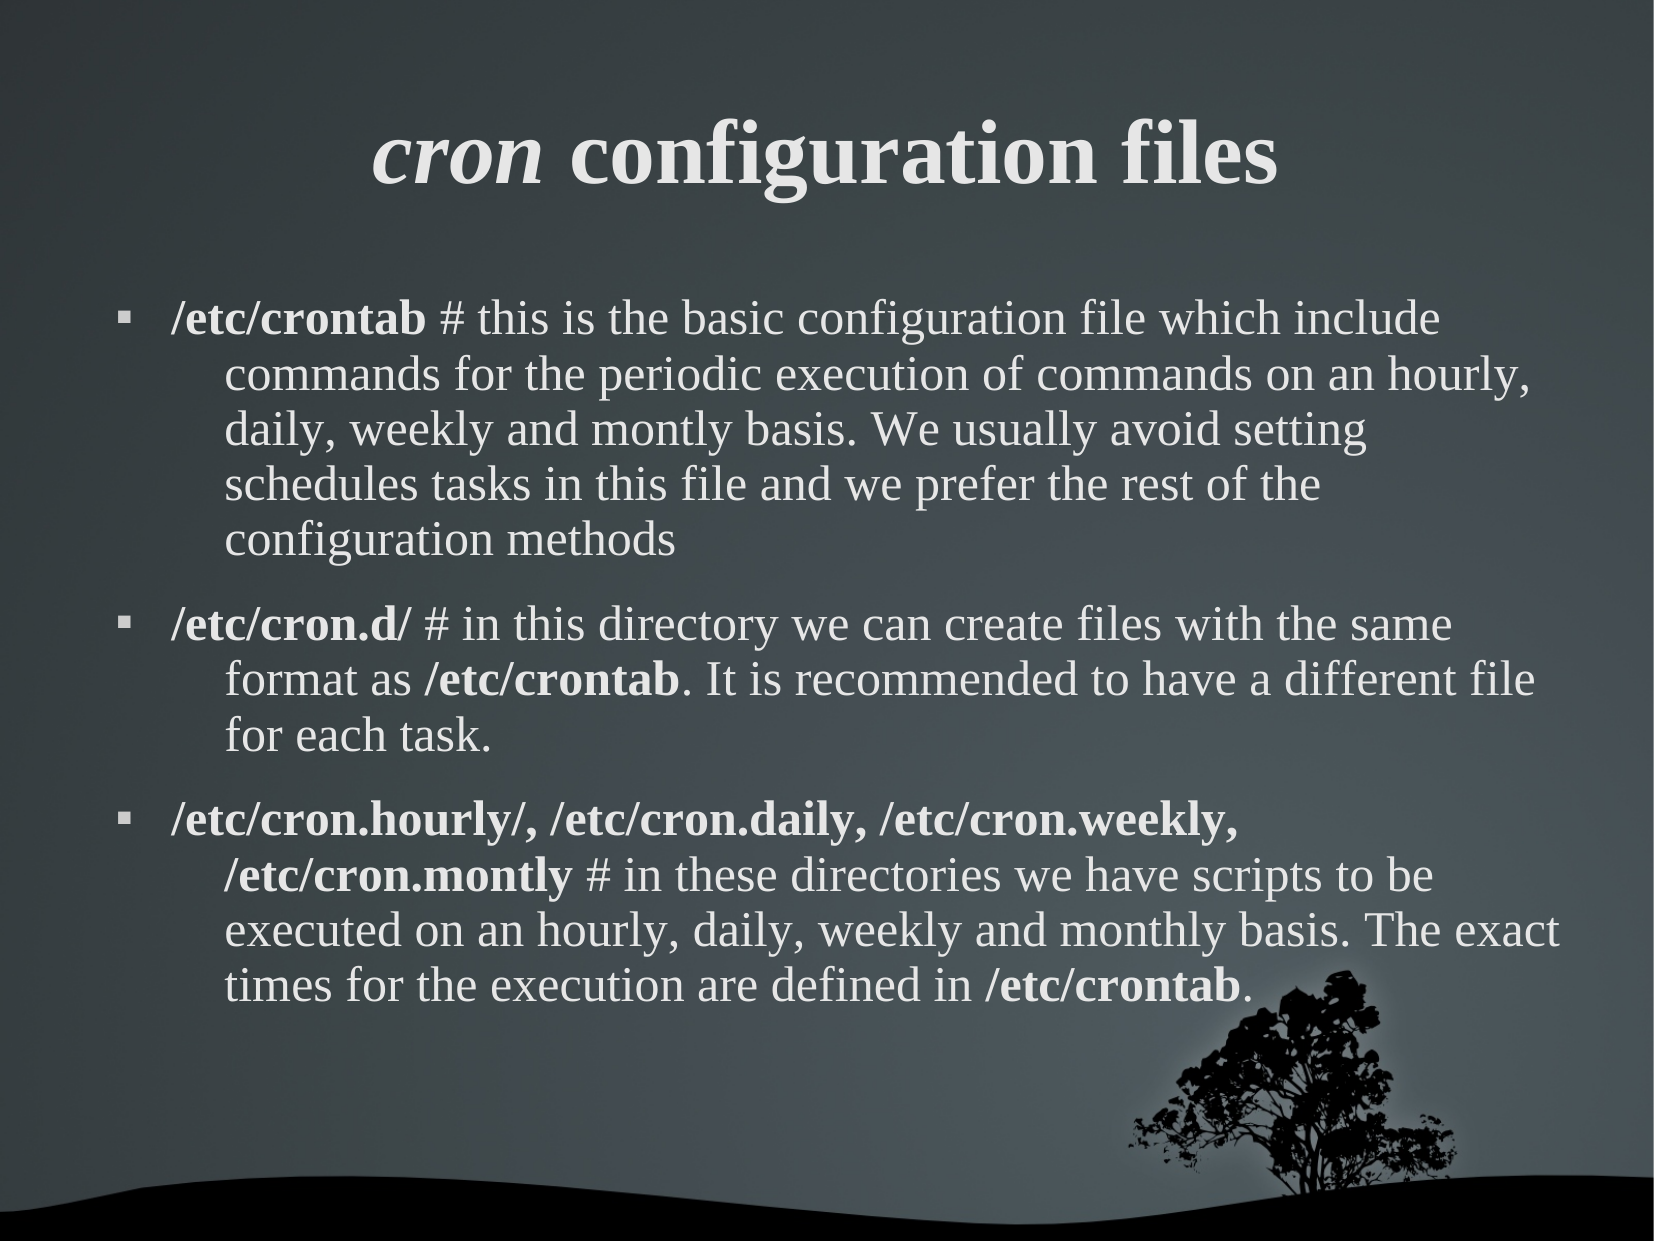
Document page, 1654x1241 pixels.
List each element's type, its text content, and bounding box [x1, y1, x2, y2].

list /etc/crontab # this is the basic configuration file which include commands for the periodic execution of commands on an hourly, daily, weekly and montly basis. We usually avoid setting schedules tasks in this file and we prefer the rest of the configuration methods /etc/cron.d/ # in this directory we can create files with the same format as /etc/crontab. It is recommended to have a different file for each task. /etc/cron.hourly/, /etc/cron.daily, /etc/cron.weekly, /etc/cron.montly # in these directories we have scripts to be executed on an hourly, daily, weekly and monthly basis. The exact times for the execution are defined in /etc/crontab. [82, 290, 1571, 1142]
picture [0, 0, 1654, 1241]
title cron configuration files [82, 49, 1571, 257]
